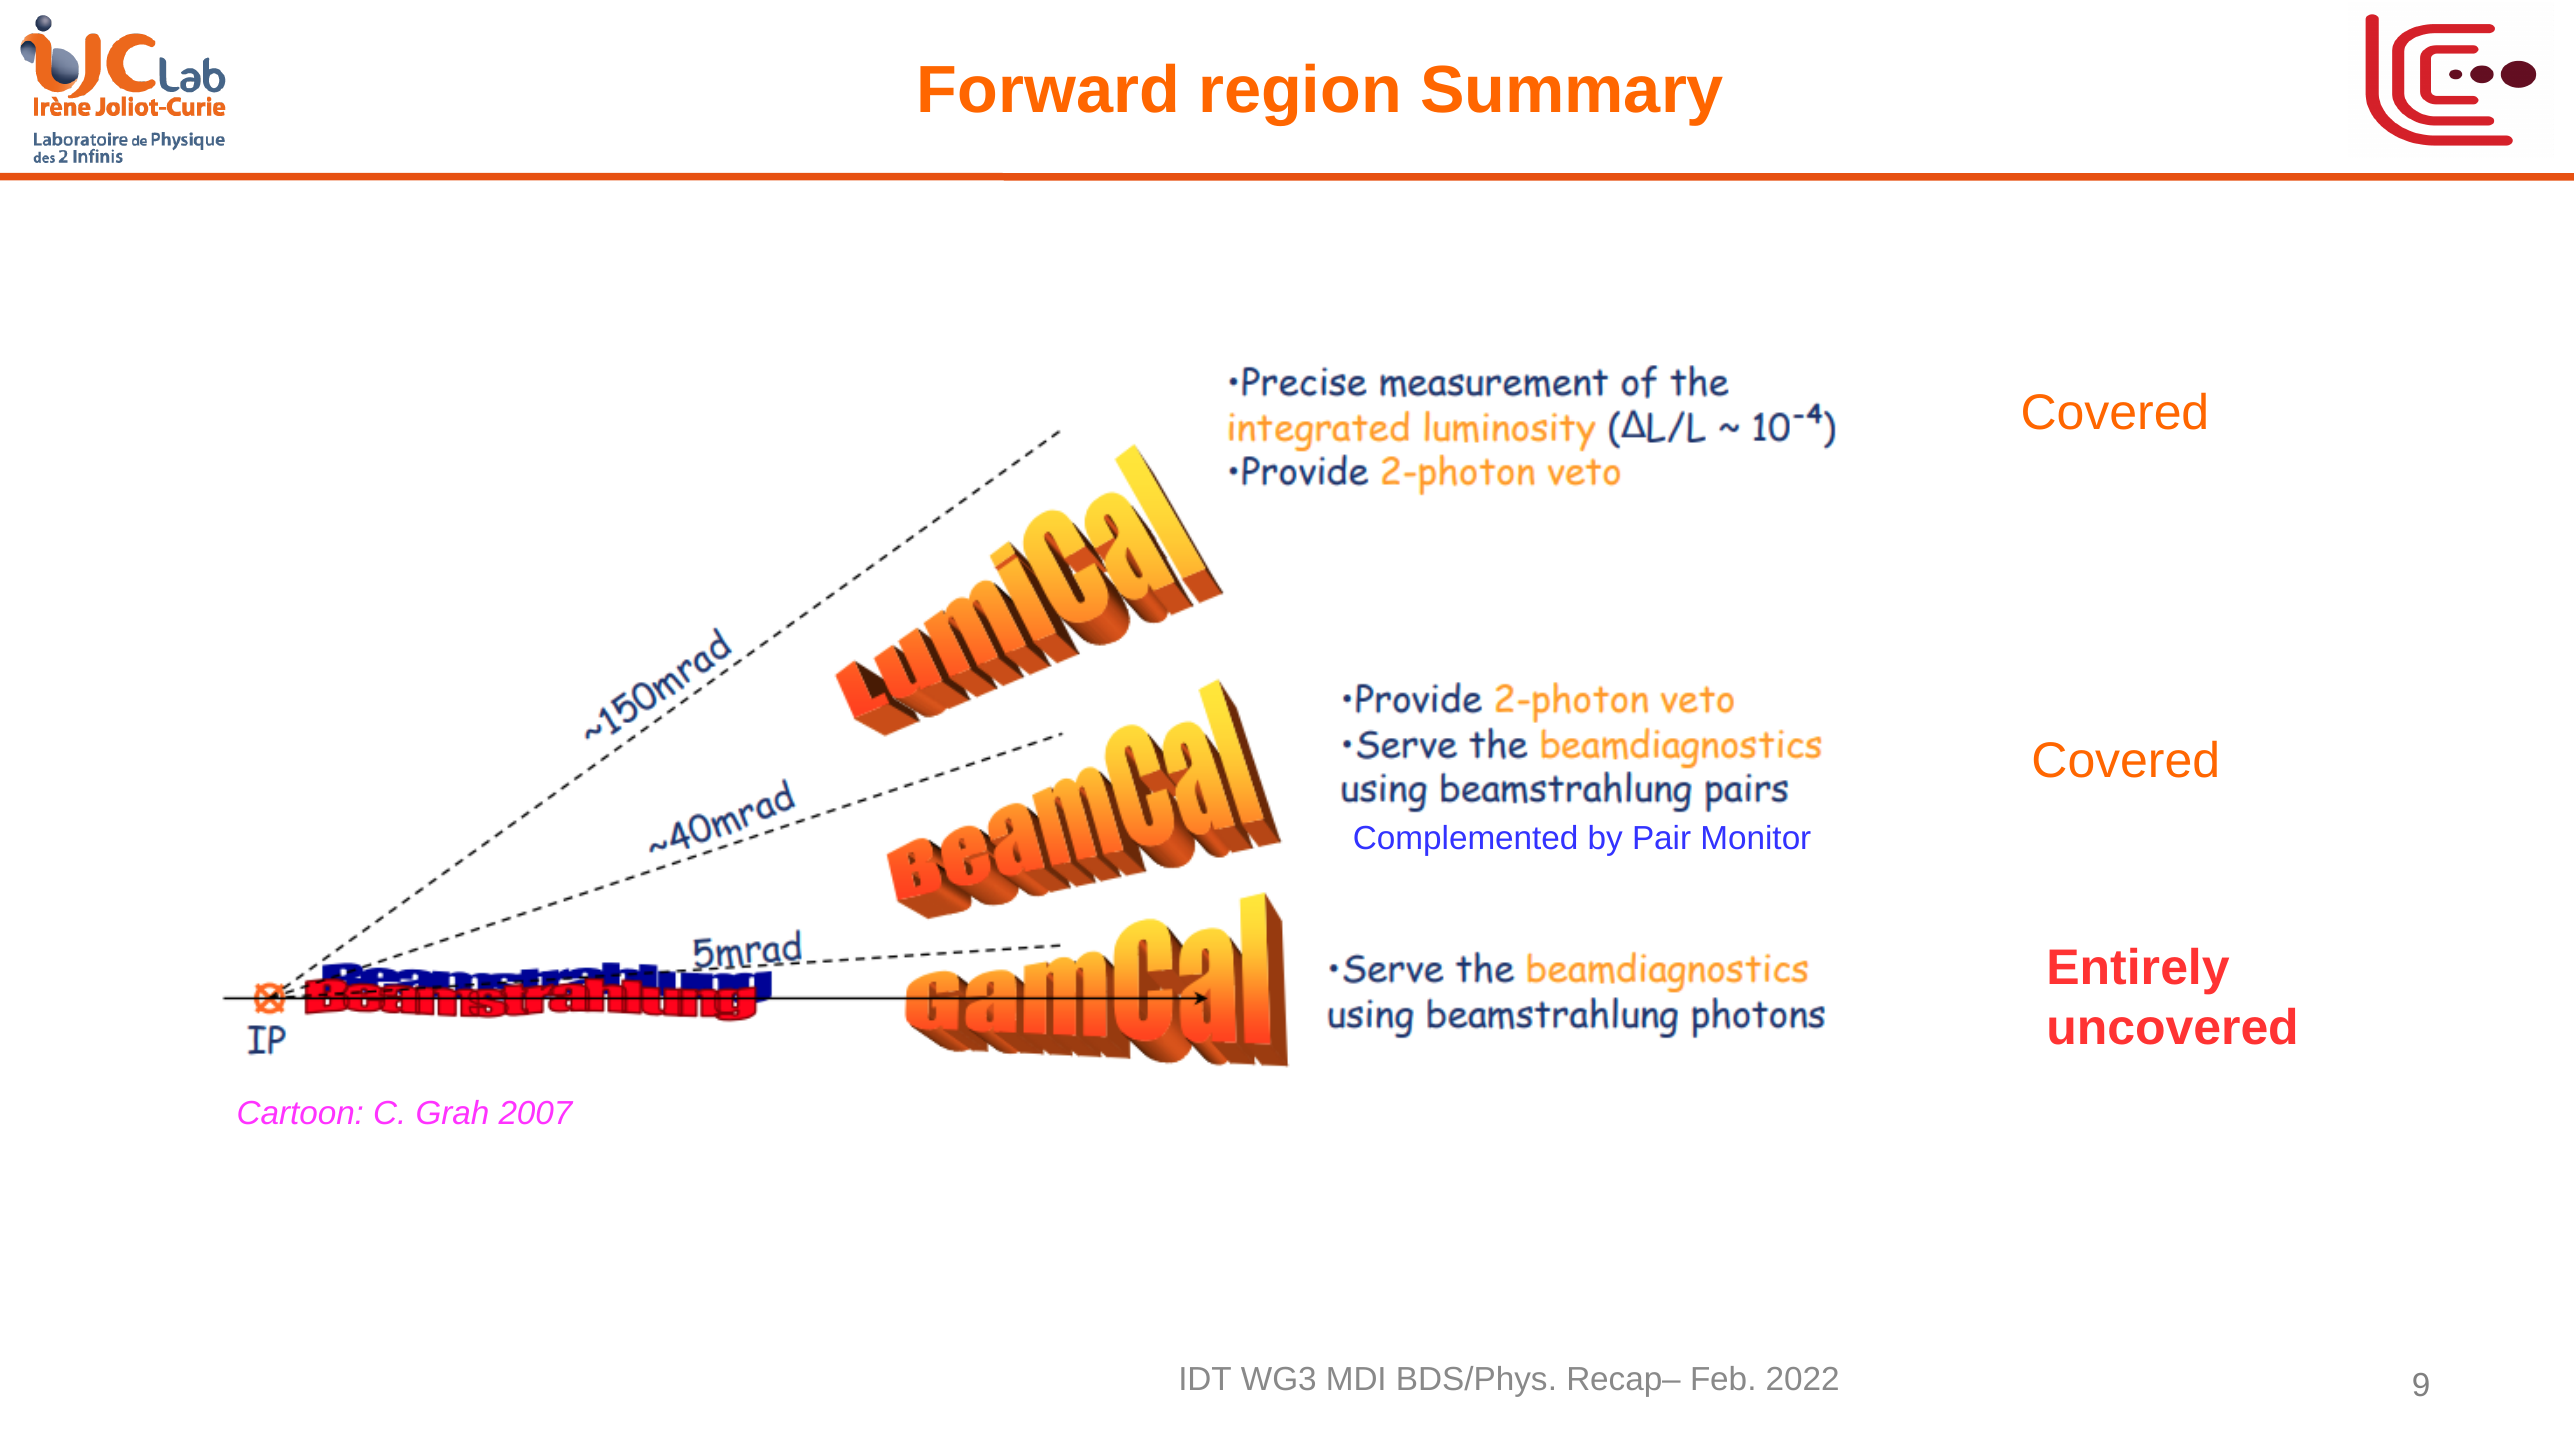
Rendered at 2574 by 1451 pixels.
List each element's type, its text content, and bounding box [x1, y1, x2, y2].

title Forward region Summary [226, 9, 2415, 162]
text_box Cartoon: C. Grah 2007 [221, 1083, 589, 1139]
text_box Complemented by Pair Monitor [1338, 809, 1827, 865]
picture [4, 0, 241, 178]
text_box Entirely uncovered [2031, 927, 2315, 1063]
text_box Covered [2016, 720, 2236, 796]
picture [2348, 2, 2554, 158]
picture [195, 329, 2012, 1145]
text_box Covered [2005, 372, 2225, 448]
